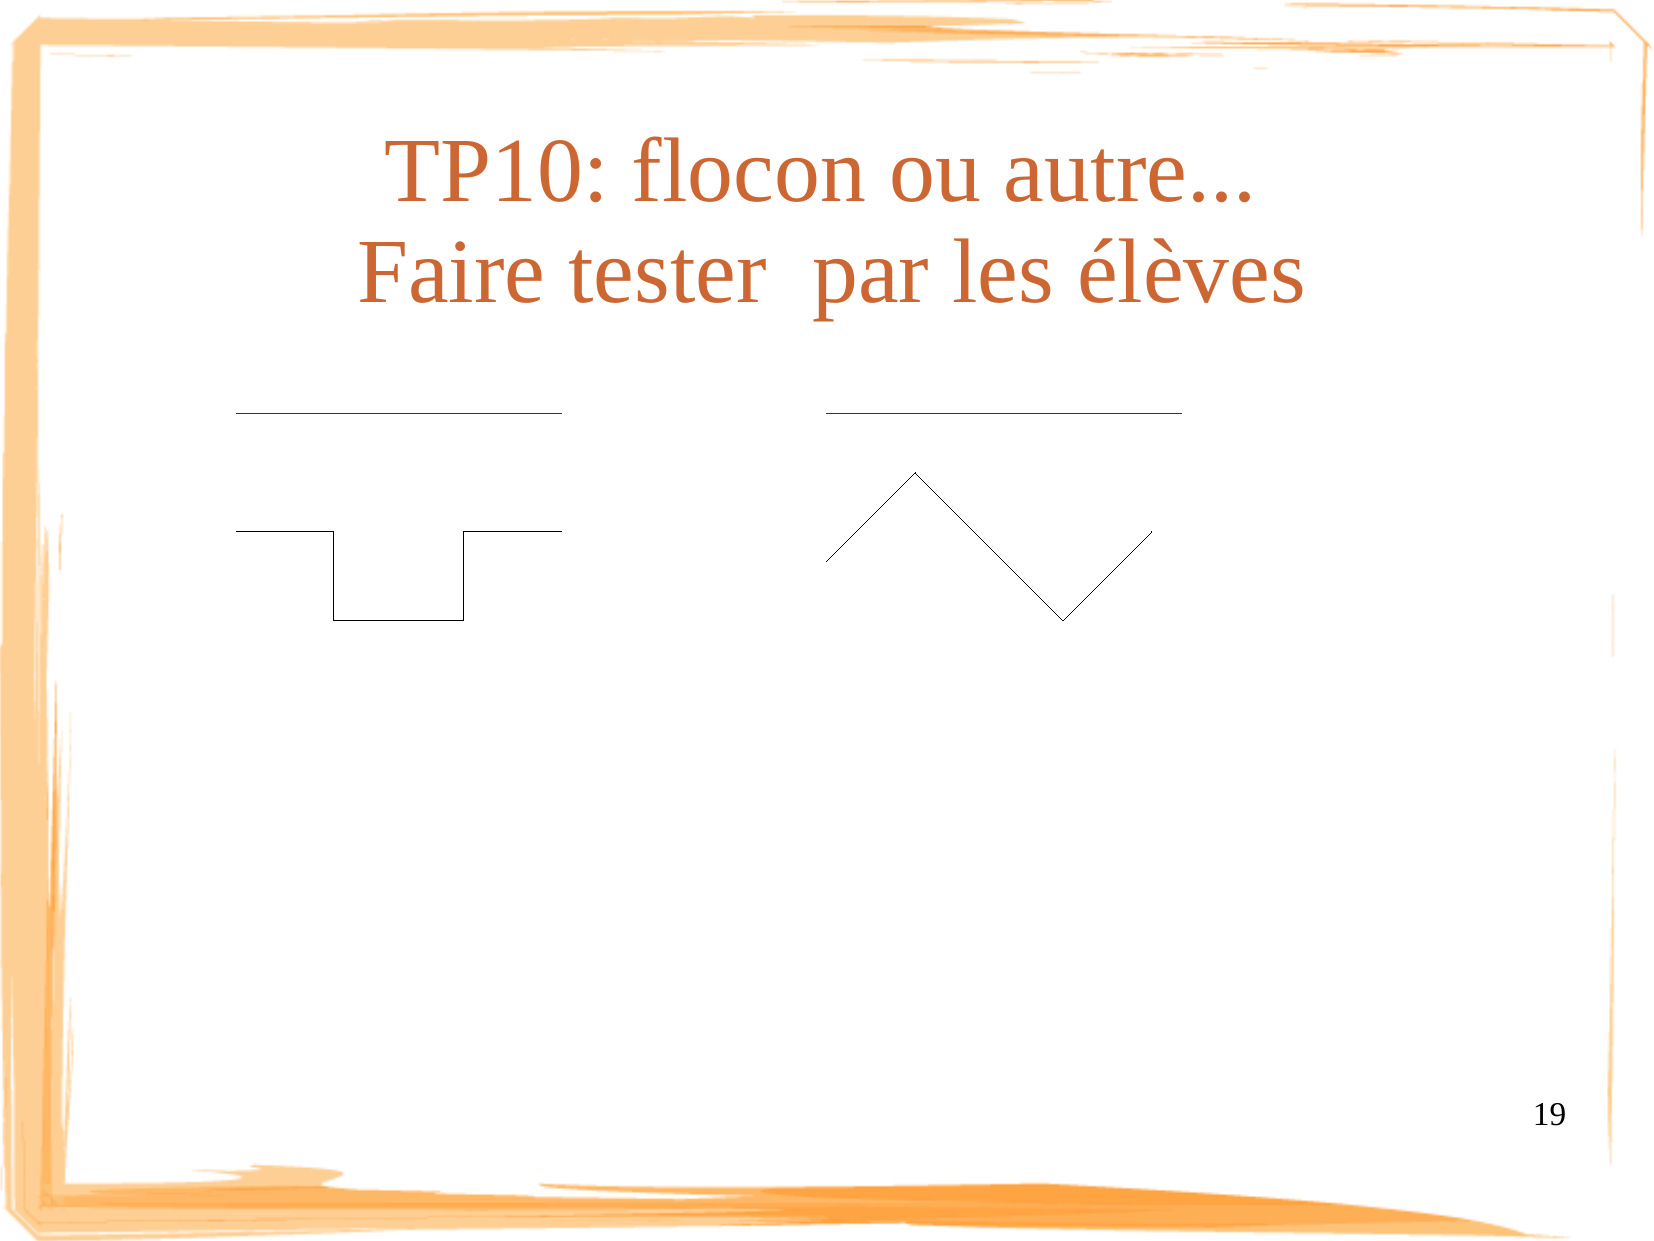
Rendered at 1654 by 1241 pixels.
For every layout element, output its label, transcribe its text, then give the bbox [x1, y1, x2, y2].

picture [0, 0, 1654, 1241]
title TP10: flocon ou autre... Faire tester par les élèves [88, 117, 1577, 325]
